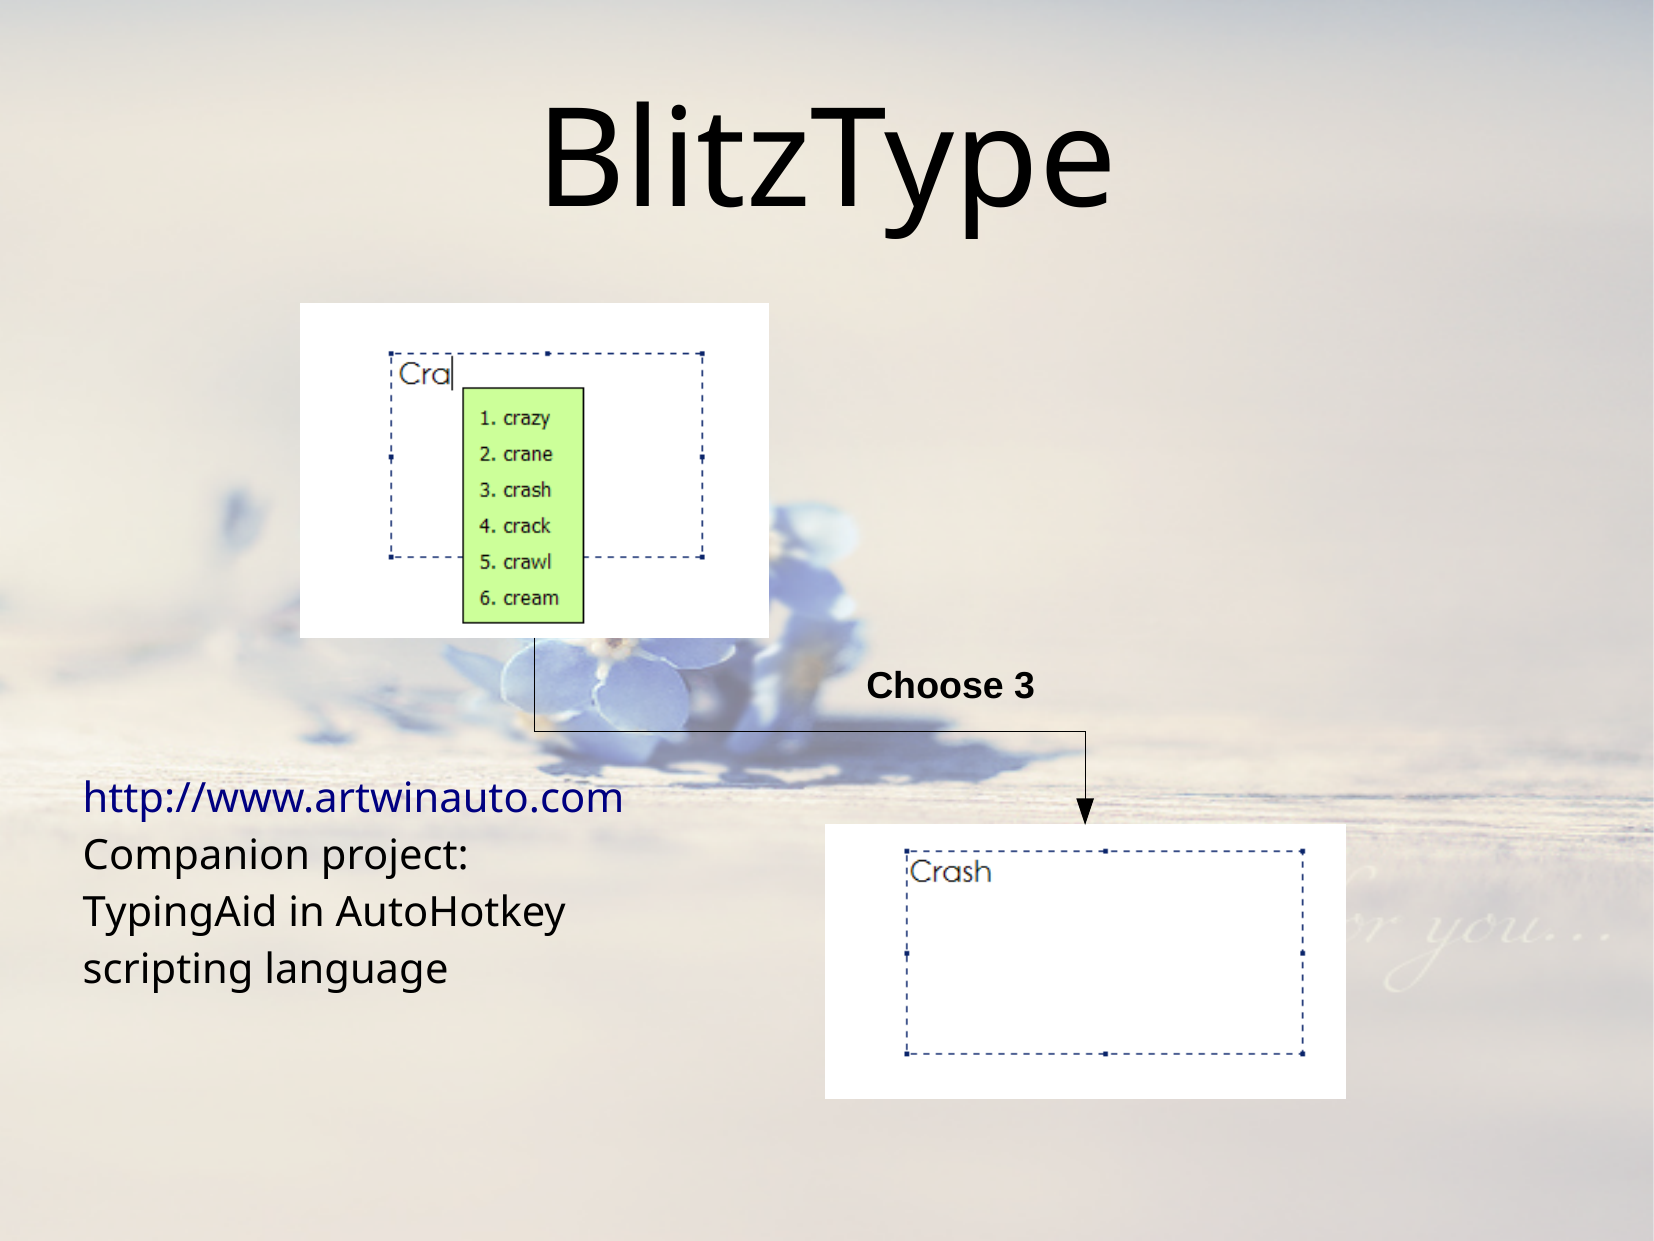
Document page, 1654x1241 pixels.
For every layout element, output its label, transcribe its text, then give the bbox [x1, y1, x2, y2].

text_box Choose 3 [851, 657, 1051, 716]
picture [0, 0, 1654, 1241]
title BlitzType [82, 49, 1571, 257]
subtitle http://www.artwinauto.com Companion project: TypingAid in AutoHotkey scripting language [82, 297, 1571, 1102]
